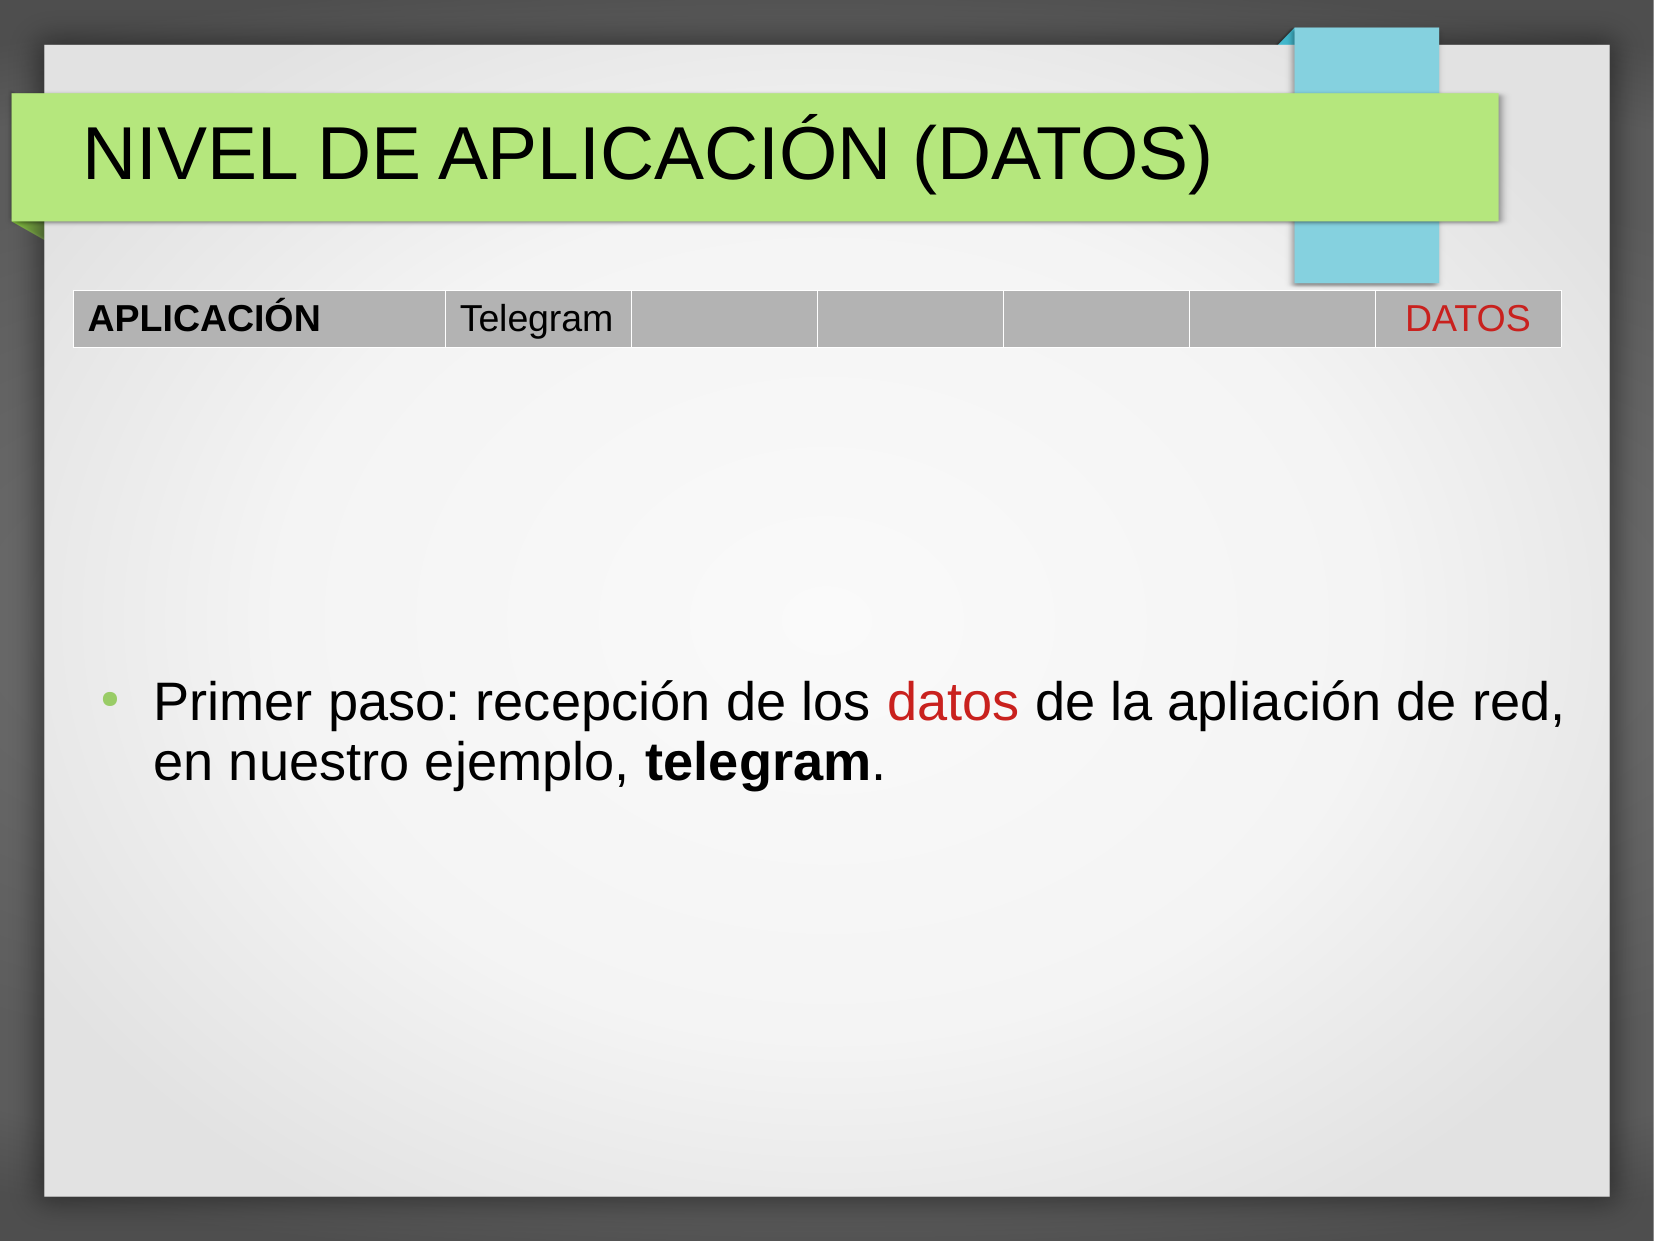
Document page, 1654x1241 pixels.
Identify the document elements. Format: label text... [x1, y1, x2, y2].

picture [0, 0, 1654, 1241]
title NIVEL DE APLICACIÓN (DATOS) [82, 94, 1264, 213]
table_header APLICACIÓN [74, 291, 445, 347]
table_header [632, 291, 817, 347]
table_header DATOS [1376, 291, 1561, 347]
table_header [818, 291, 1003, 347]
table_header [1190, 291, 1375, 347]
list Primer paso: recepción de los datos de la apliación de red, en nuestro ejemplo, telegram. [82, 670, 1571, 1015]
table_header [1004, 291, 1189, 347]
table_header Telegram [446, 291, 631, 347]
